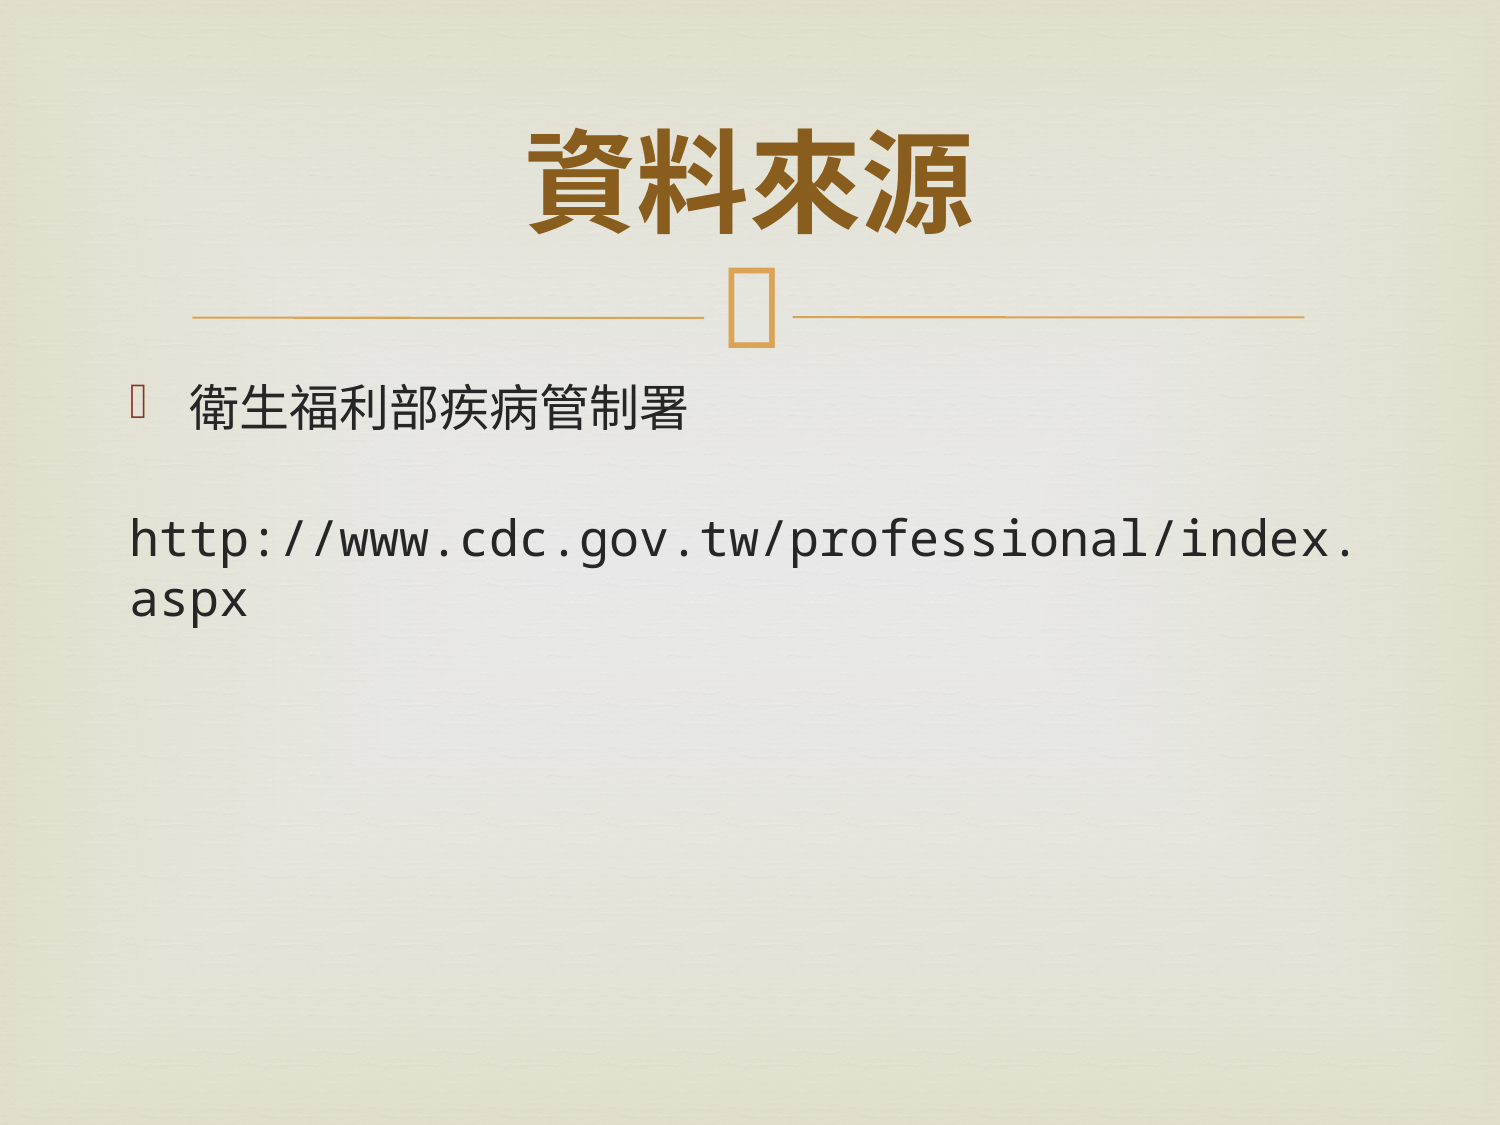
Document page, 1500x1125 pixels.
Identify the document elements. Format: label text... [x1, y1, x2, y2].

list 衛生福利部疾病管制署 http://www.cdc.gov.tw/professional/index.aspx [114, 368, 1386, 1005]
title 資料來源 [113, 93, 1386, 267]
